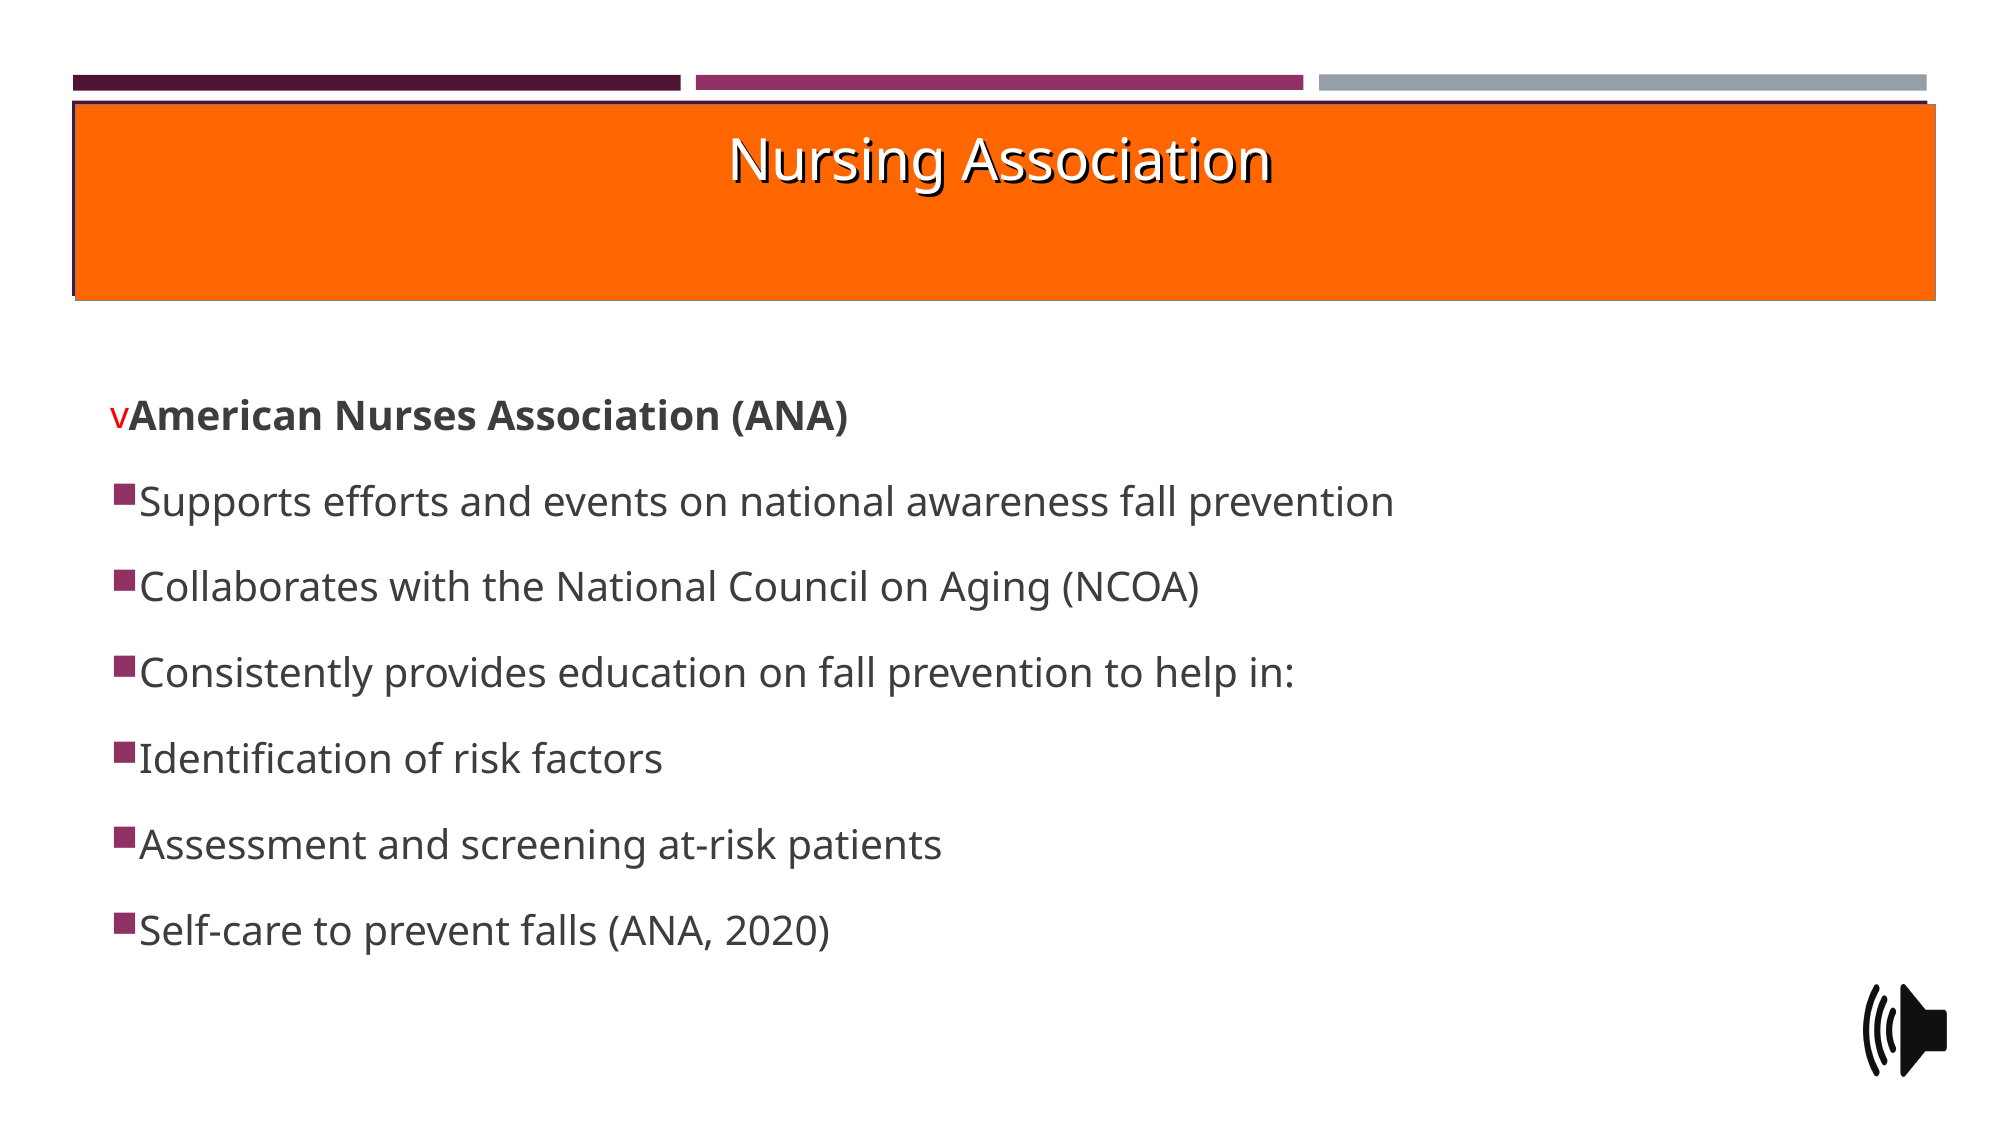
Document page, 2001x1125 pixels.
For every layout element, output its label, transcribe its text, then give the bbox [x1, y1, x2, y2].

text_box [75, 105, 1935, 300]
picture [1860, 967, 1951, 1096]
title Nursing Association [95, 115, 1905, 282]
list American Nurses Association (ANA) Supports efforts and events on national awareness fall prevention Collaborates with the National Council on Aging (NCOA) Consistently provides education on fall prevention to help in: Identification of risk factors Assessment and screening at-risk patients Self-care to prevent falls (ANA, 2020) [95, 357, 1905, 962]
